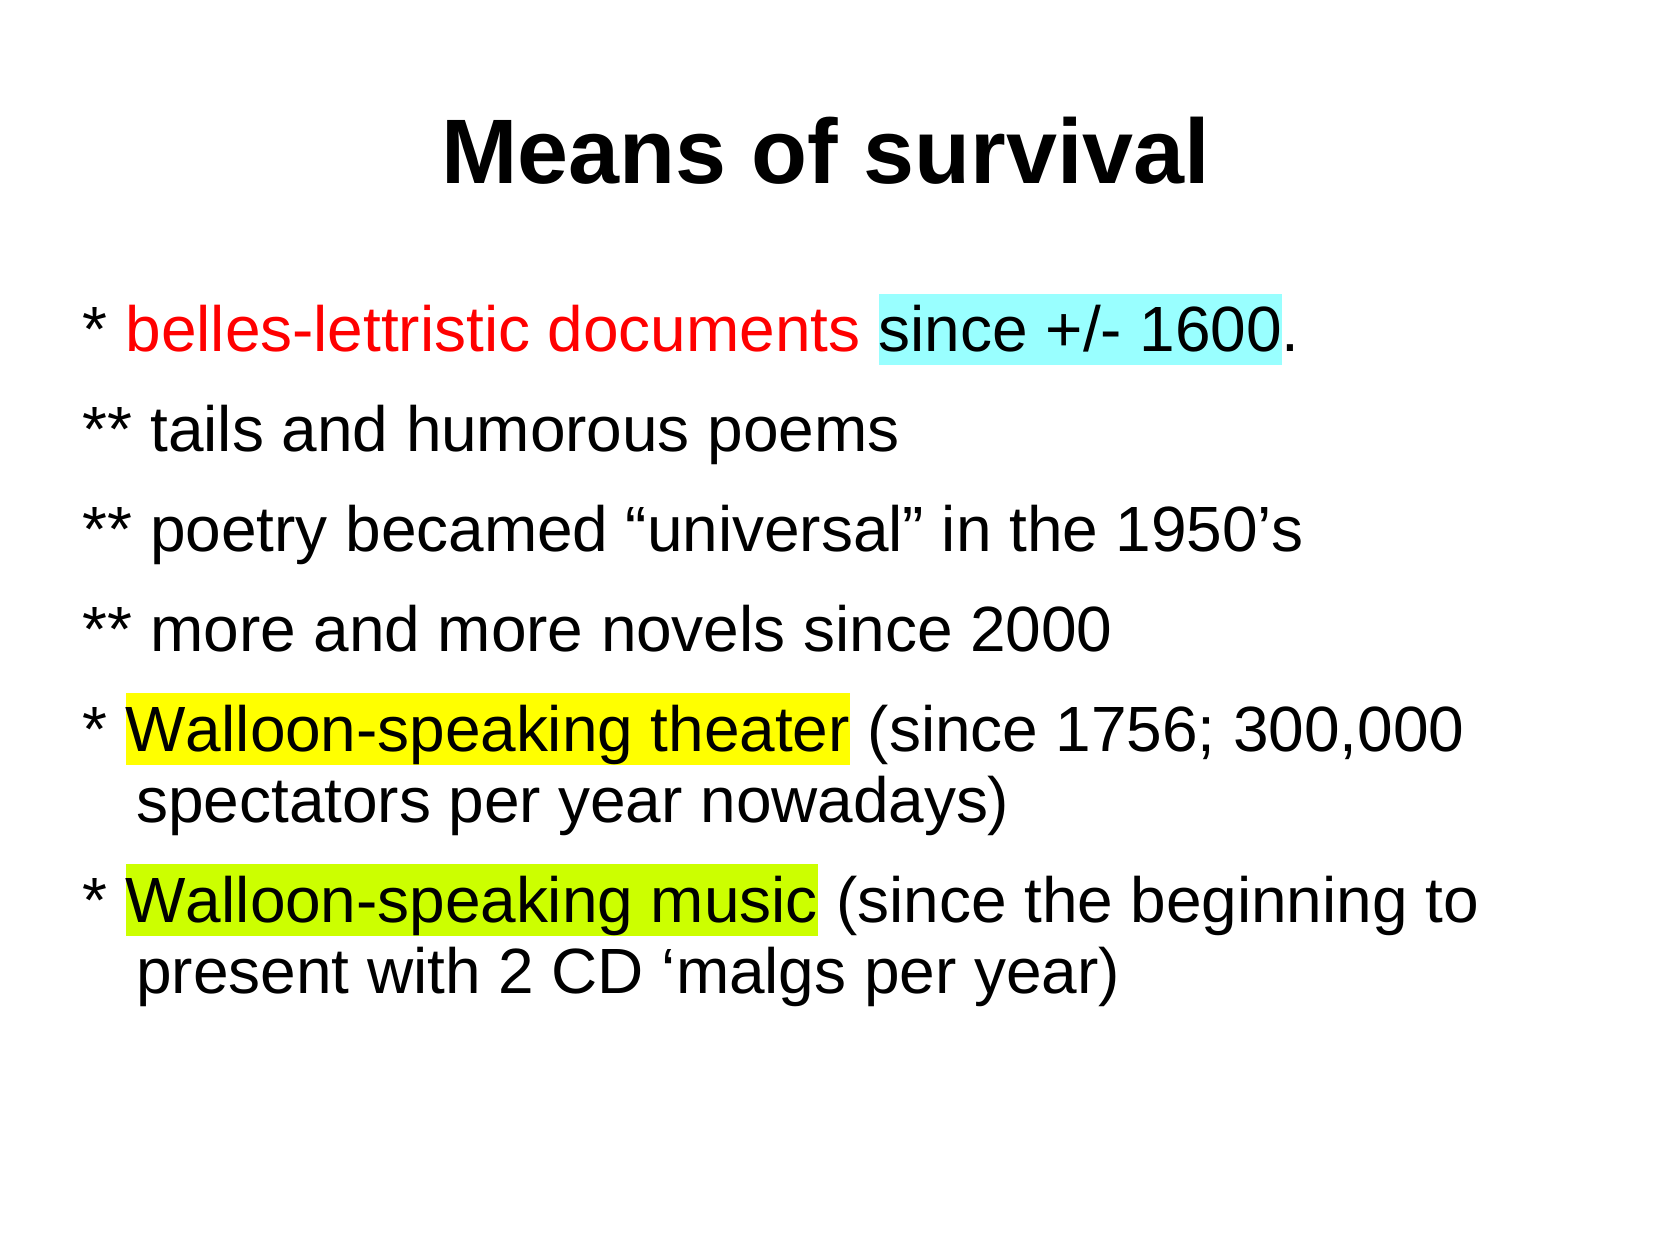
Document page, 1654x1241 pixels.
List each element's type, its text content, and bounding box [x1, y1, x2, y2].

title Means of survival [82, 49, 1571, 257]
list * belles-lettristic documents since +/- 1600. ** tails and humorous poems ** poetry becamed “universal” in the 1950’s ** more and more novels since 2000 * Walloon-speaking theater (since 1756; 300,000 spectators per year nowadays) * Walloon-speaking music (since the beginning to present with 2 CD ‘malgs per year) [82, 290, 1571, 1010]
